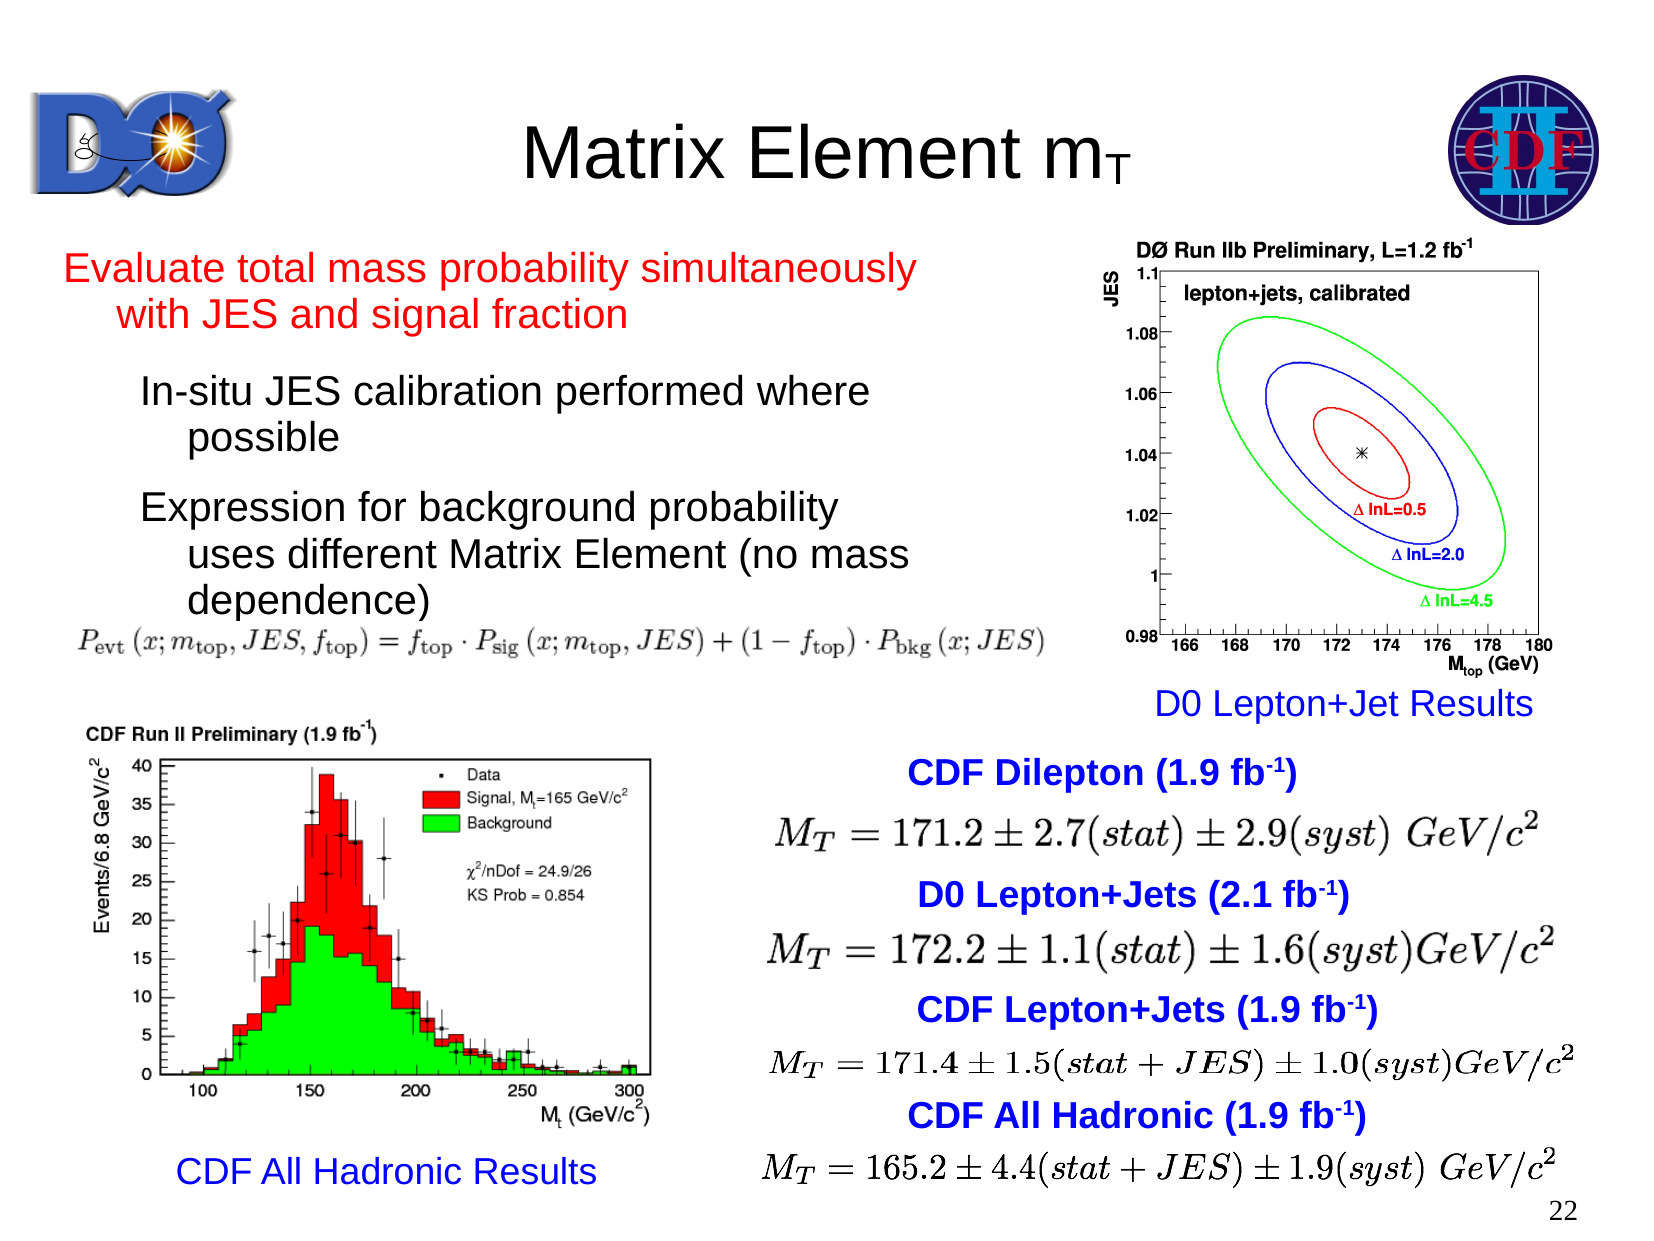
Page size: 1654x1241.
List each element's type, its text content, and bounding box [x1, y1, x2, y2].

text_box CDF Lepton+Jets (1.9 fb-1) [820, 980, 1476, 1040]
text_box CDF Dilepton (1.9 fb-1) [775, 743, 1431, 803]
picture [1571, 75, 1599, 226]
text_box D0 Lepton+Jet Results [1069, 675, 1619, 732]
picture [762, 1147, 1555, 1190]
picture [26, 86, 82, 200]
picture [1089, 225, 1563, 680]
text_box D0 Lepton+Jets (2.1 fb-1) [806, 866, 1462, 925]
text_box CDF All Hadronic Results [112, 1143, 661, 1201]
picture [74, 621, 1051, 664]
picture [769, 1044, 1575, 1082]
title Matrix Element mT [82, 56, 1571, 250]
picture [767, 925, 1554, 976]
text_box CDF All Hadronic (1.9 fb-1) [743, 1087, 1531, 1168]
picture [74, 718, 694, 1138]
picture [775, 810, 1538, 857]
list Evaluate total mass probability simultaneously with JES and signal fraction In-situ JES calibration performed where possible Expression for background probability uses different Matrix Element (no mass dependence) [45, 244, 938, 826]
